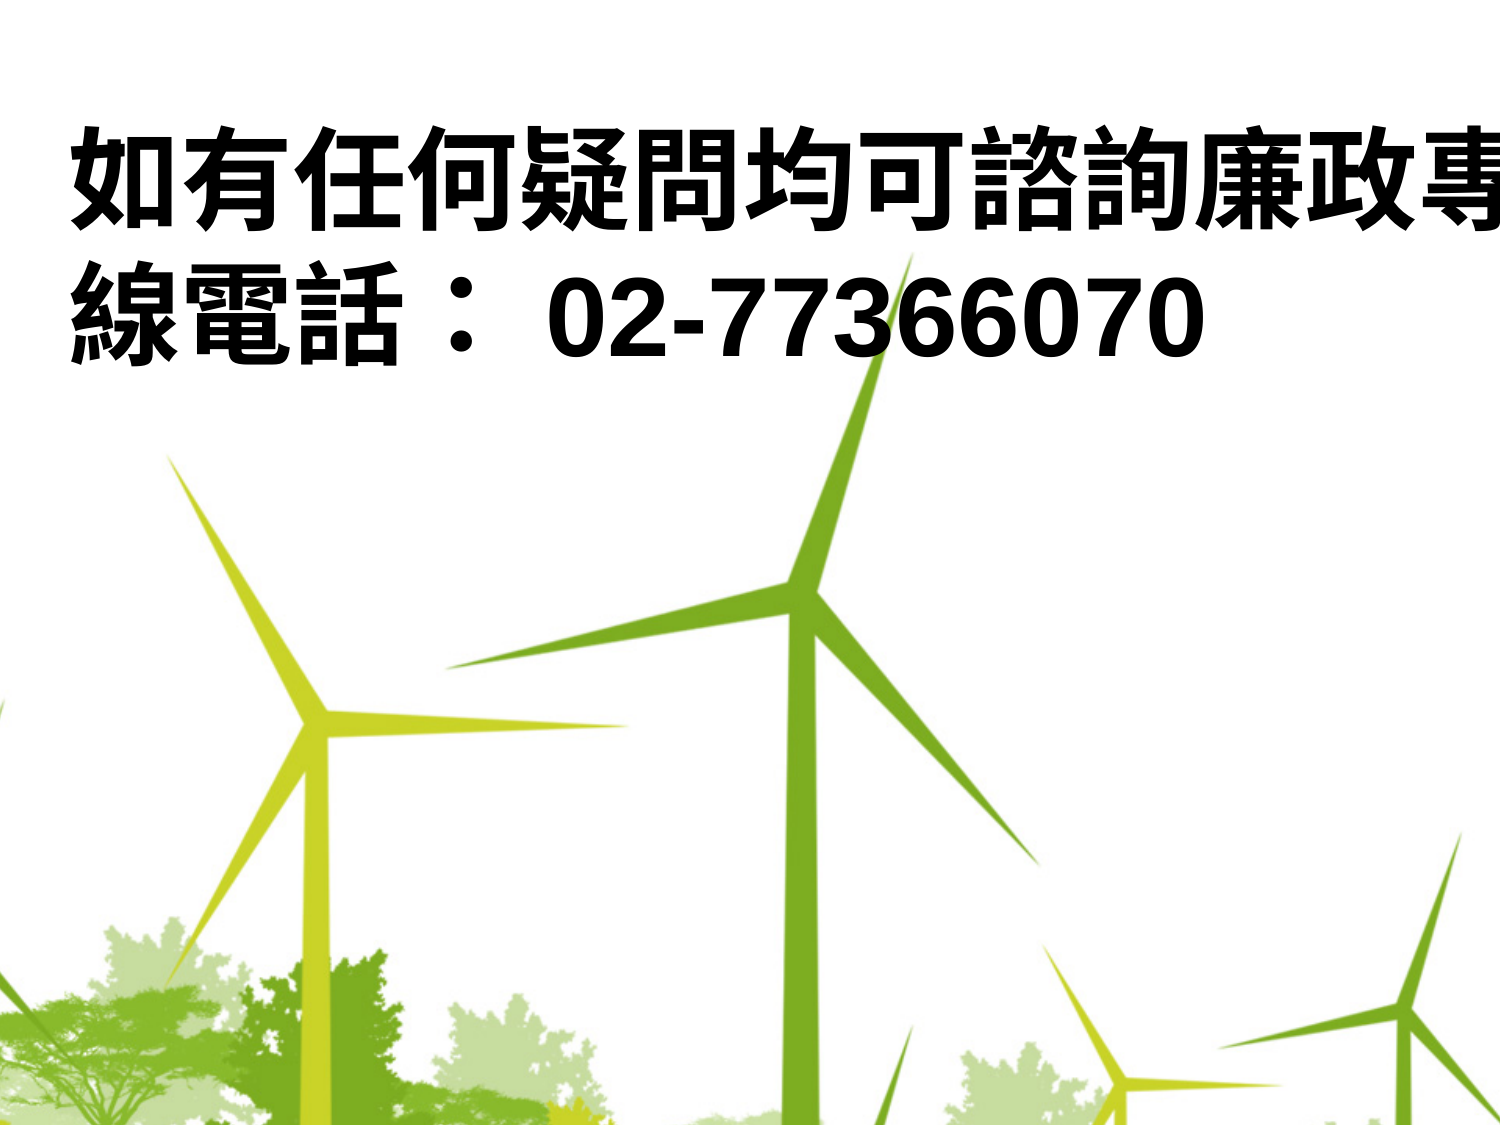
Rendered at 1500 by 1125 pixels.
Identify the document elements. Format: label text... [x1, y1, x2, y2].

picture [0, 0, 1500, 1125]
text_box 如有任何疑問均可諮詢廉政專線電話：02-77366070 [53, 102, 1500, 387]
